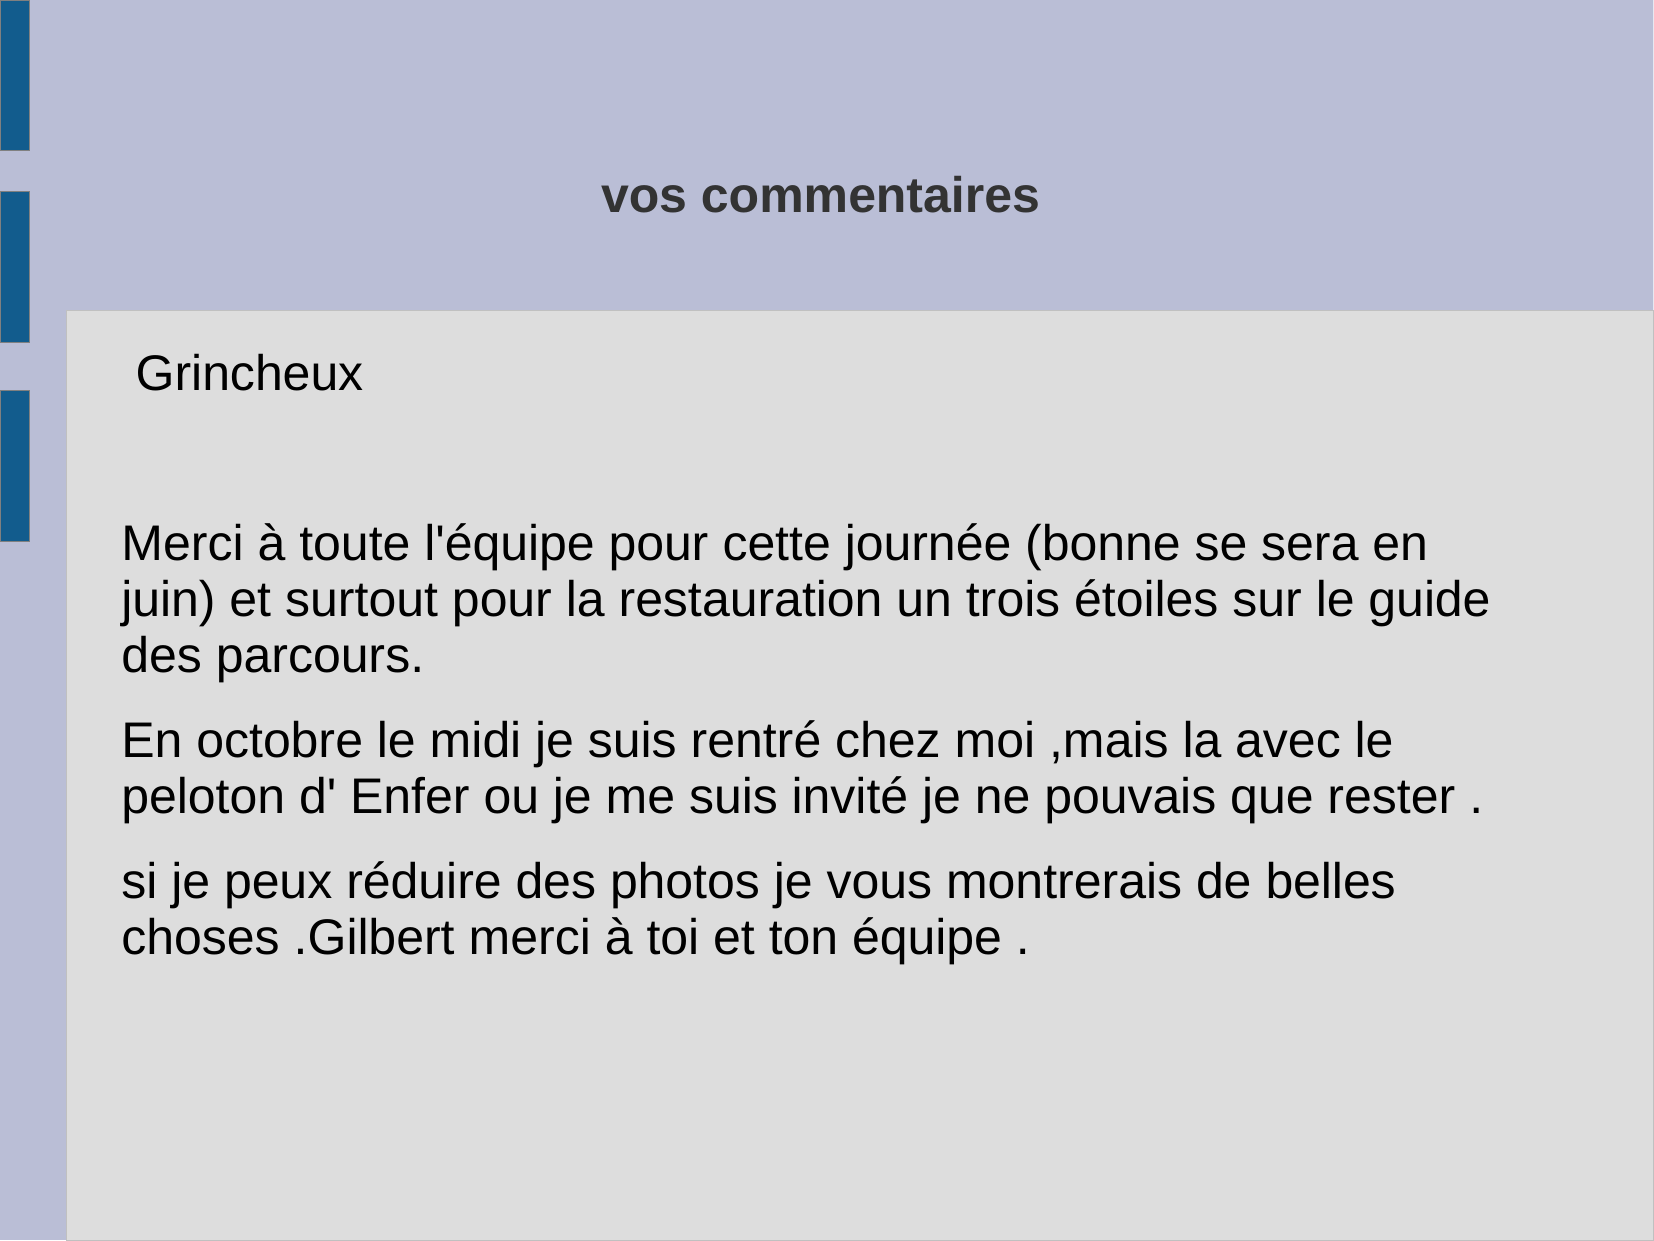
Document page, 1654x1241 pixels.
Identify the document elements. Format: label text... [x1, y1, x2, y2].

title vos commentaires [121, 91, 1534, 299]
list Grincheux Merci à toute l'équipe pour cette journée (bonne se sera en juin) et surtout pour la restauration un trois étoiles sur le guide des parcours. En octobre le midi je suis rentré chez moi ,mais la avec le peloton d' Enfer ou je me suis invité je ne pouvais que rester . si je peux réduire des photos je vous montrerais de belles choses .Gilbert merci à toi et ton équipe . [121, 344, 1534, 1127]
